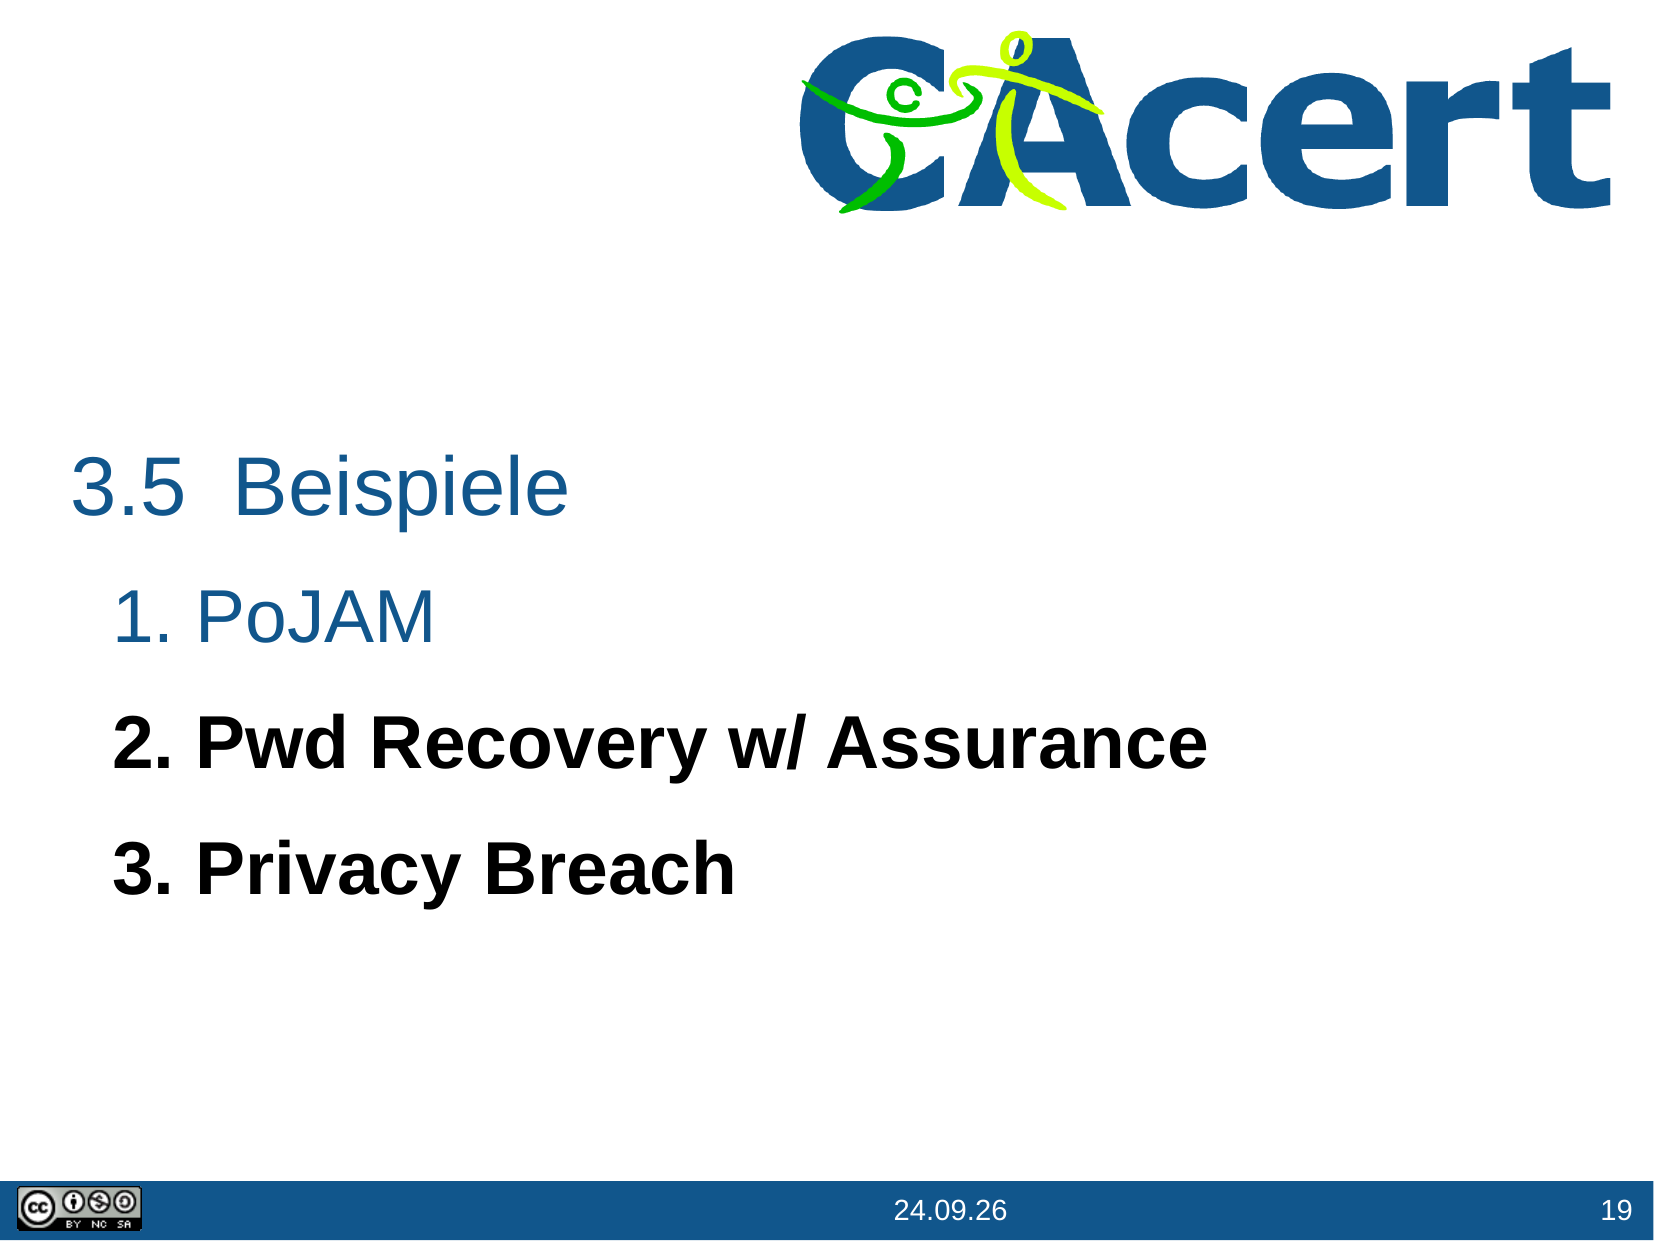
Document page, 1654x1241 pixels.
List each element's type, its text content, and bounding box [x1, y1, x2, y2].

title 3.5 Beispiele 1. PoJAM 2. Pwd Recovery w/ Assurance 3. Privacy Breach [70, 265, 1560, 1123]
picture [797, 27, 1613, 215]
picture [17, 1186, 142, 1231]
